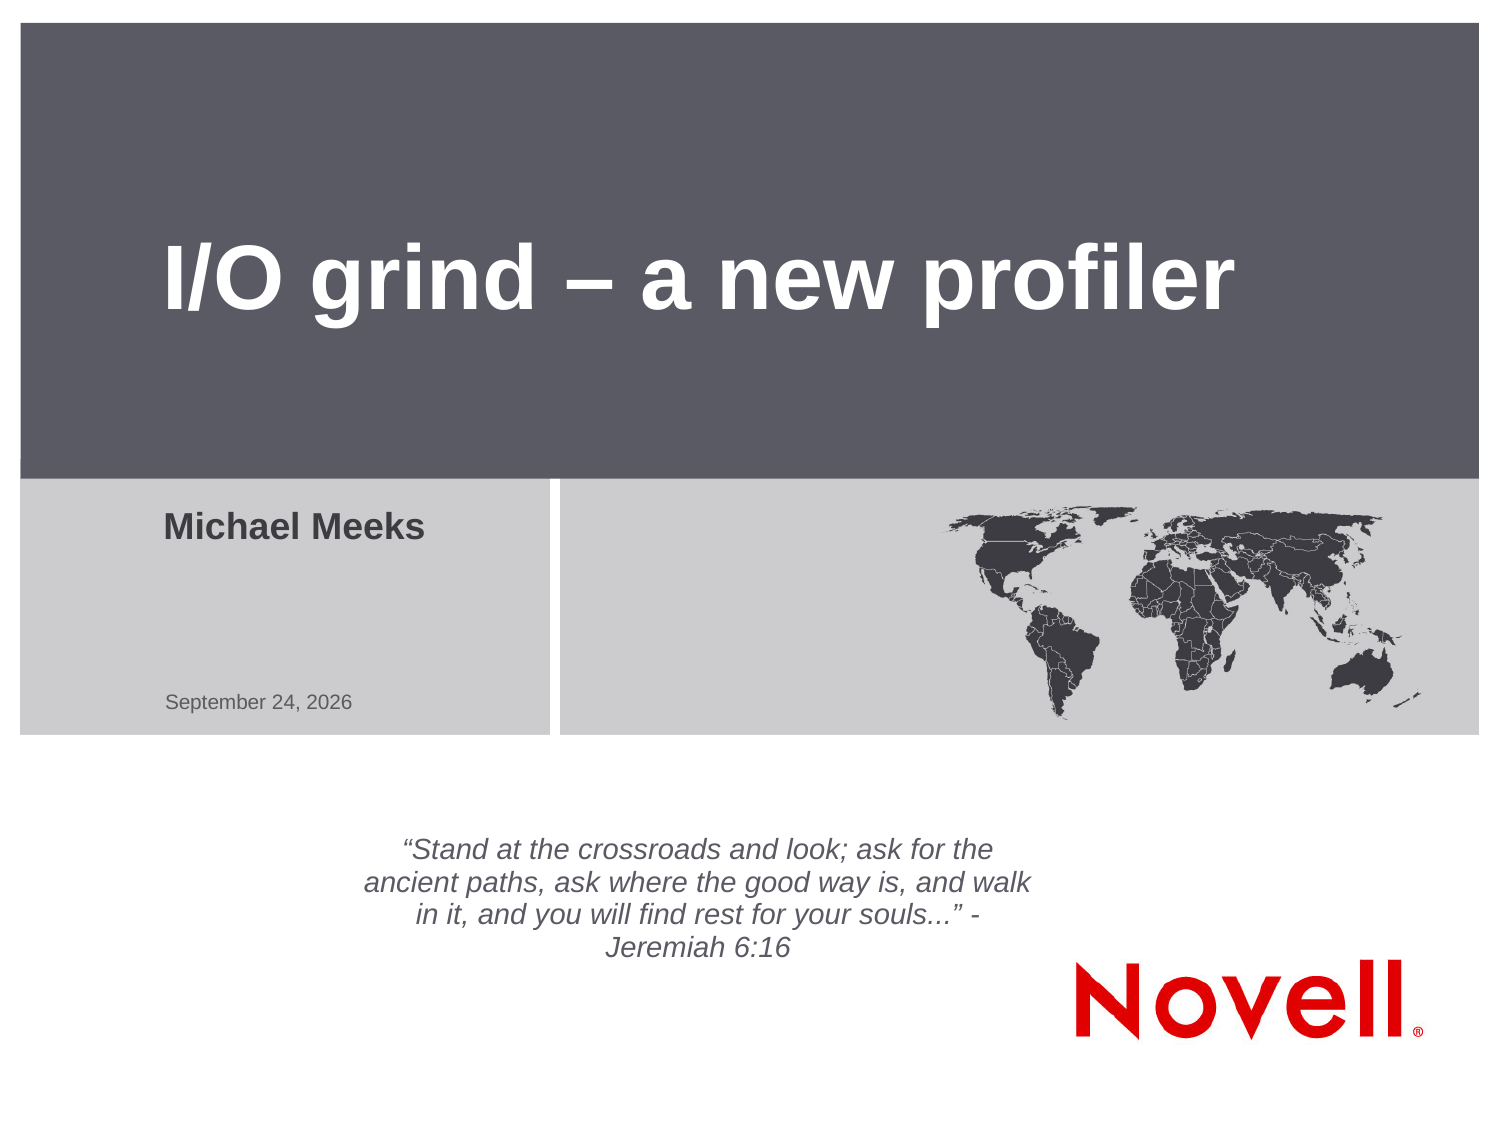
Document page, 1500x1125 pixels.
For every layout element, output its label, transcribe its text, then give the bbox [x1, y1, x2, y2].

picture [1066, 951, 1430, 1047]
picture [560, 479, 1479, 735]
picture [20, 479, 550, 735]
list Michael Meeks [163, 501, 559, 672]
text_box “Stand at the crossroads and look; ask for the ancient paths, ask where the good way is, and walk in it, and you will find rest for your souls...” - Jeremiah 6:16 [358, 832, 1038, 1012]
title I/O grind – a new profiler [162, 164, 1476, 330]
